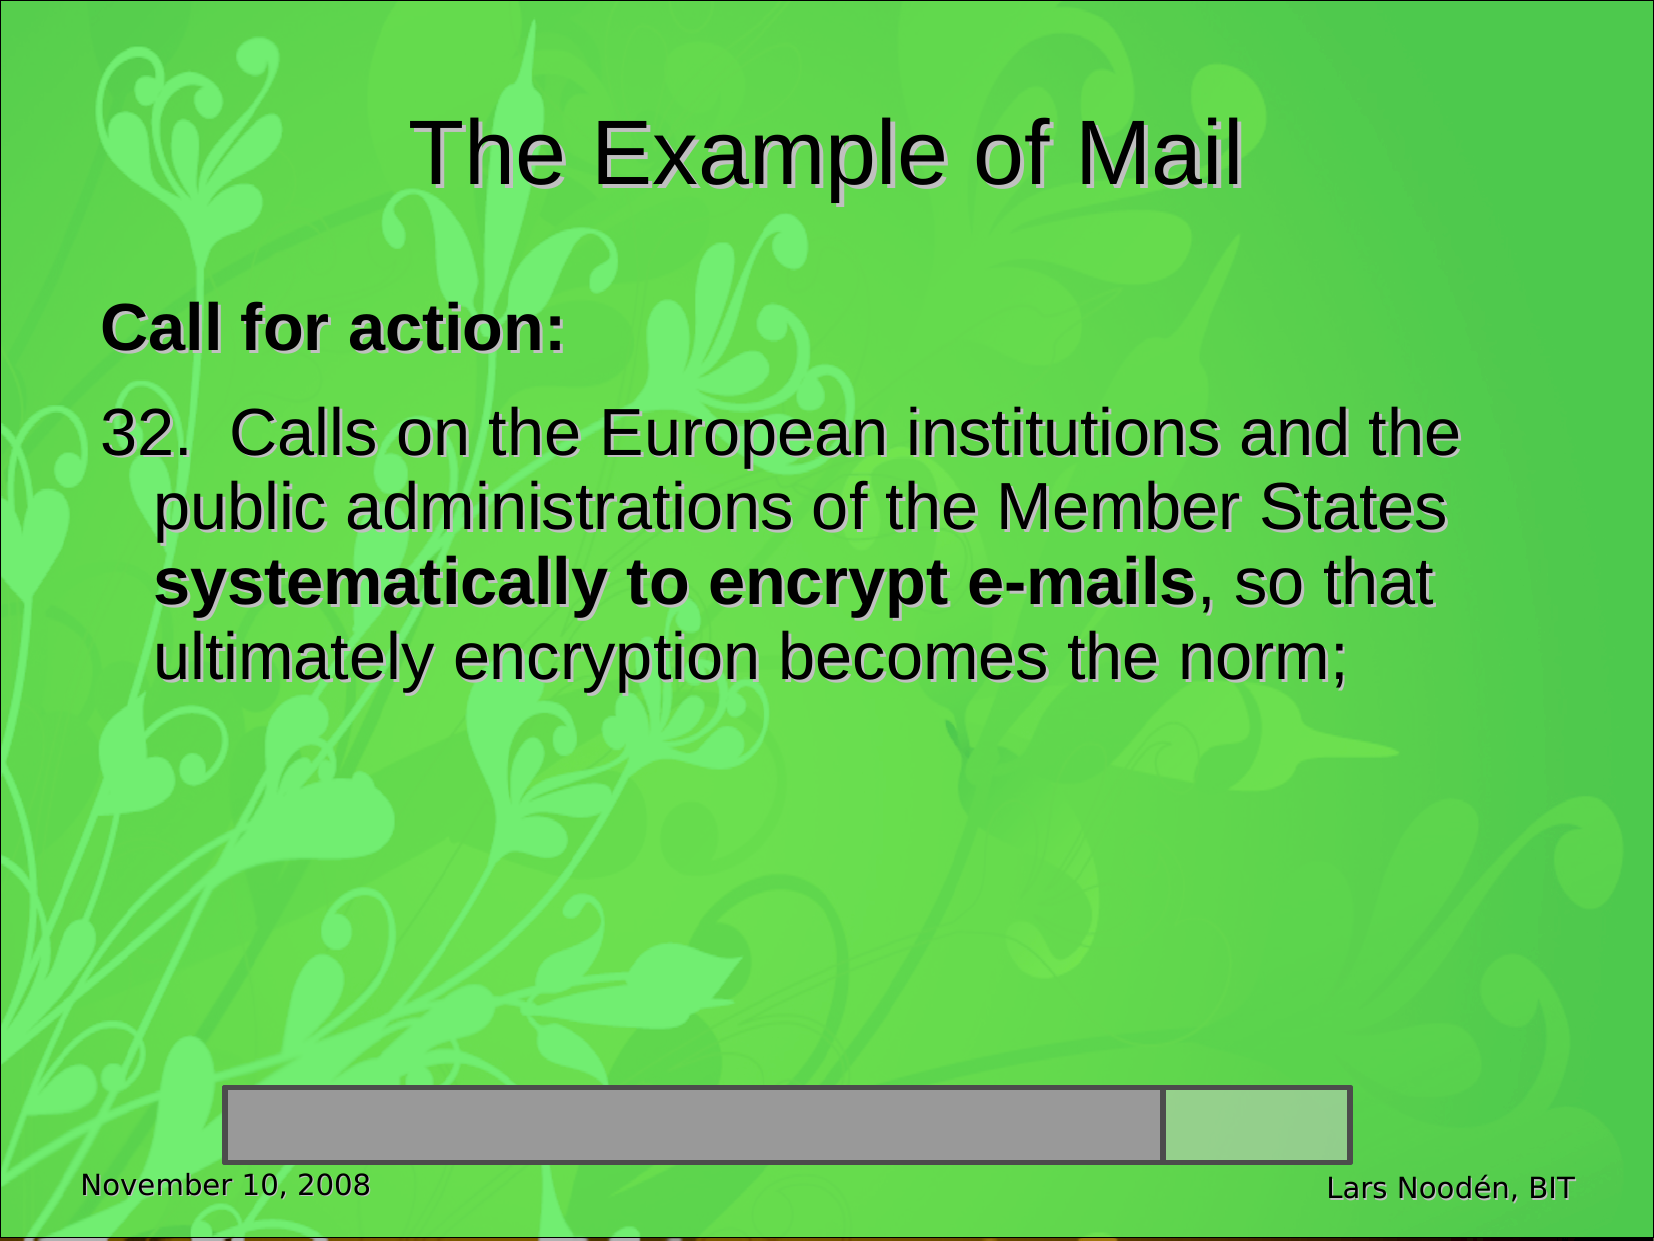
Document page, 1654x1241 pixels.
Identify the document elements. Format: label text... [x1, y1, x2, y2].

title The Example of Mail [82, 49, 1571, 257]
text_box [228, 1090, 1347, 1160]
list Call for action: 32. Calls on the European institutions and the public administrations of the Member States systematically to encrypt e-mails, so that ultimately encryption becomes the norm; [82, 290, 1571, 1109]
